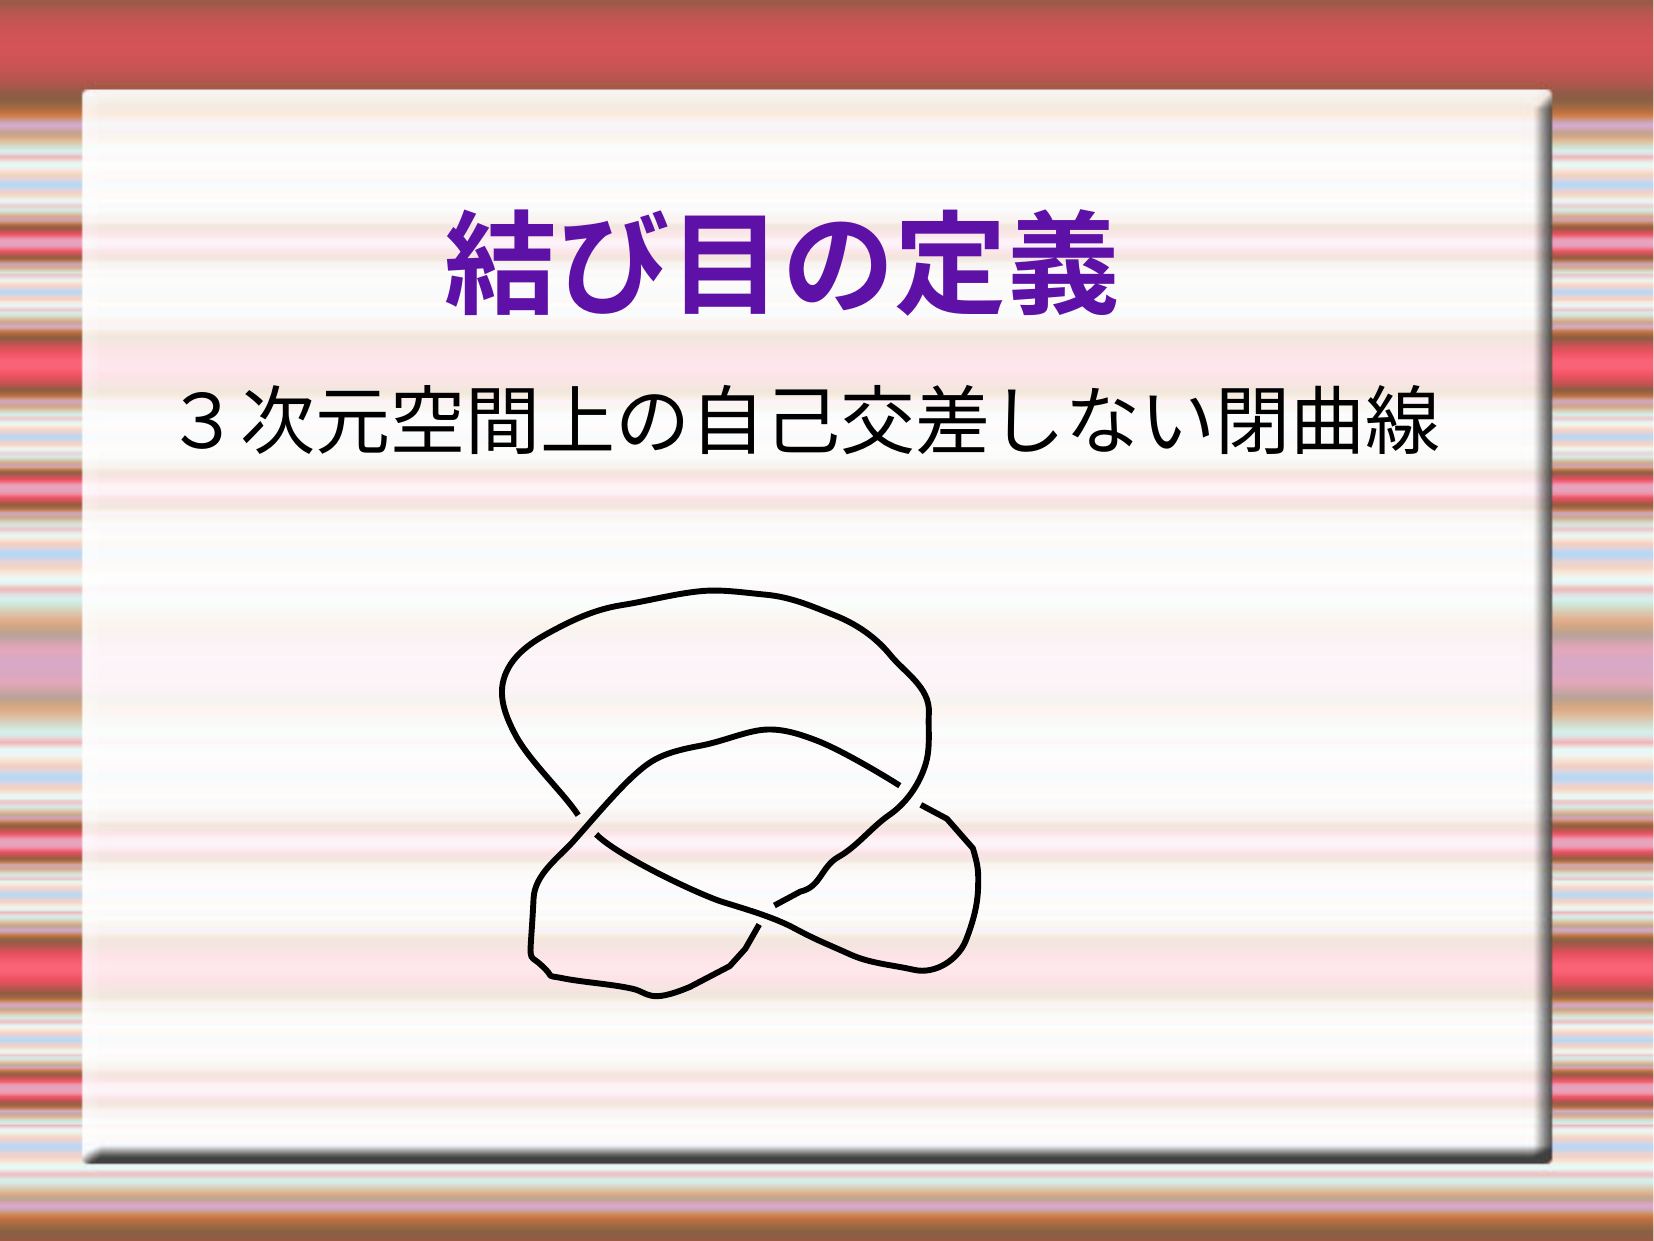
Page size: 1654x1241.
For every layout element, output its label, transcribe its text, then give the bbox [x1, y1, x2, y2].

text_box 結び目の定義 [429, 167, 1300, 354]
picture [0, 0, 1654, 1241]
text_box ３次元空間上の自己交差しない閉曲線 [150, 354, 1536, 482]
